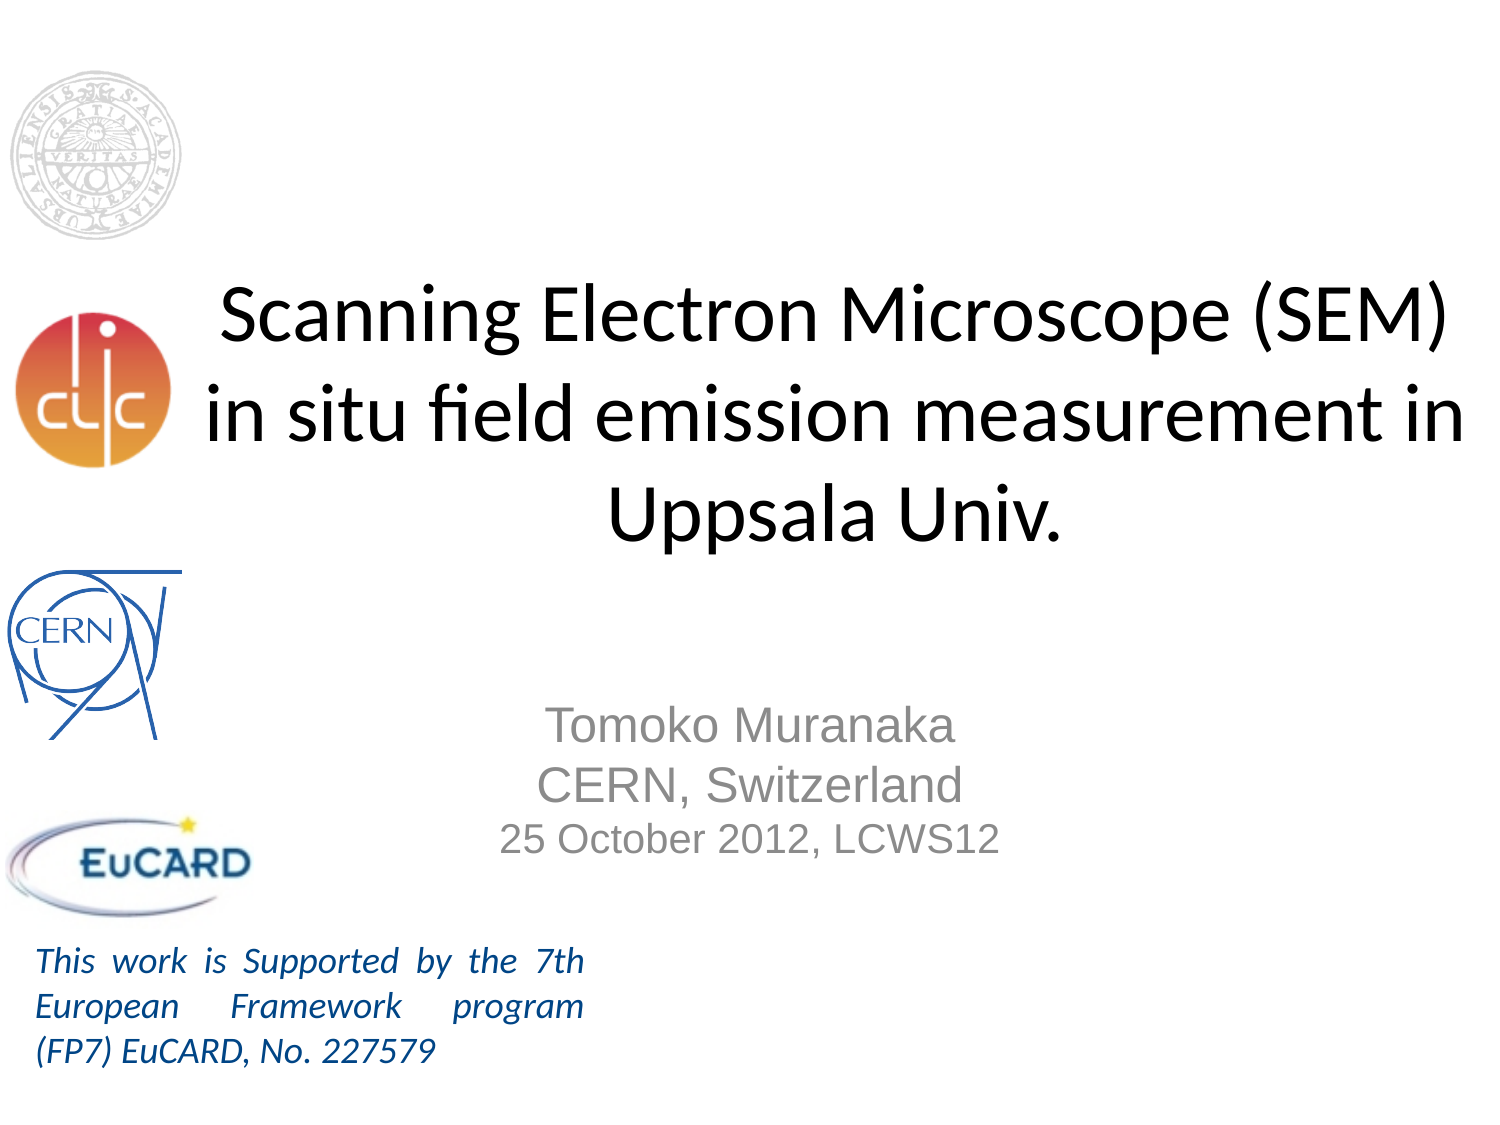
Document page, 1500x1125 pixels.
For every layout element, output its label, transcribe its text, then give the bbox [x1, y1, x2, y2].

picture [4, 66, 185, 244]
picture [5, 810, 254, 929]
text_box Tomoko Muranaka CERN, Switzerland 25 October 2012, LCWS12 [225, 684, 1275, 973]
picture [2, 562, 186, 740]
text_box This work is Supported by the 7th European Framework program (FP7) EuCARD, No. 227579 [20, 928, 601, 1125]
text_box Scanning Electron Microscope (SEM) in situ field emission measurement in Uppsala Univ. [171, 250, 1500, 816]
picture [5, 302, 183, 480]
